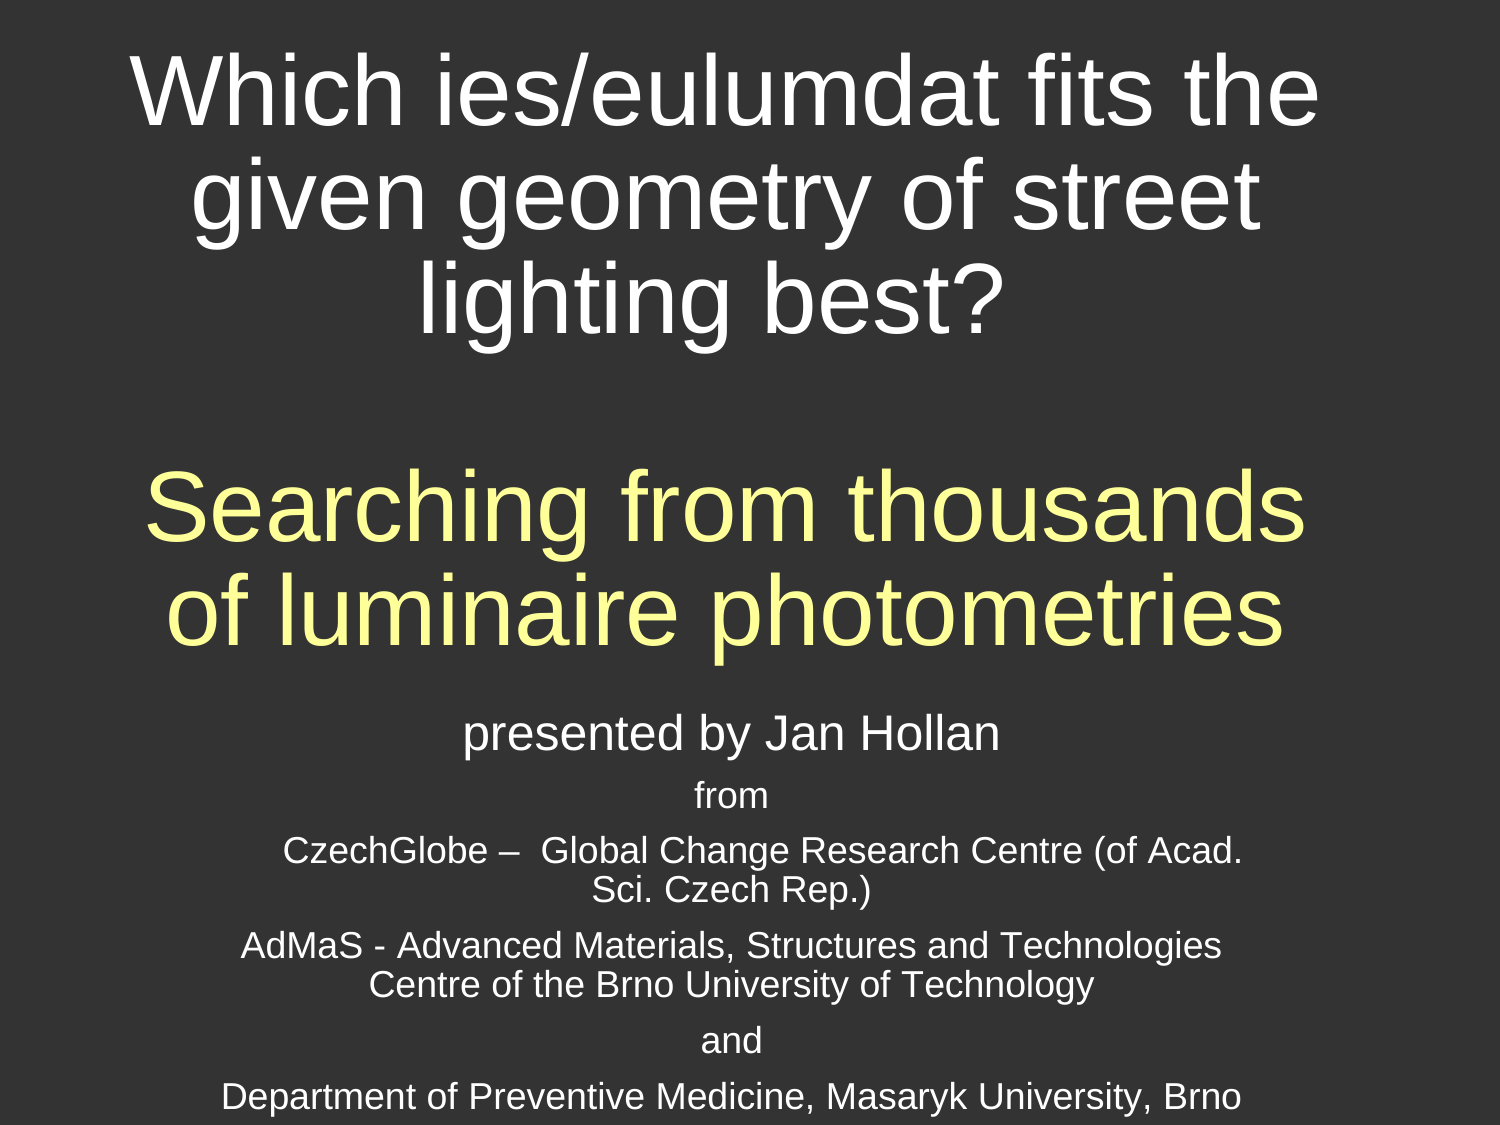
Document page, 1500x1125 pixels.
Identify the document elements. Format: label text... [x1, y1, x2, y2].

subtitle presented by Jan Hollan from CzechGlobe – Global Change Research Centre (of Acad. Sci. Czech Rep.) AdMaS - Advanced Materials, Structures and Technologies Centre of the Brno University of Technology and Department of Preventive Medicine, Masaryk University, Brno [206, 708, 1257, 1121]
title Which ies/eulumdat fits the given geometry of street lighting best? Searching from thousands of luminaire photometries [88, 38, 1364, 670]
